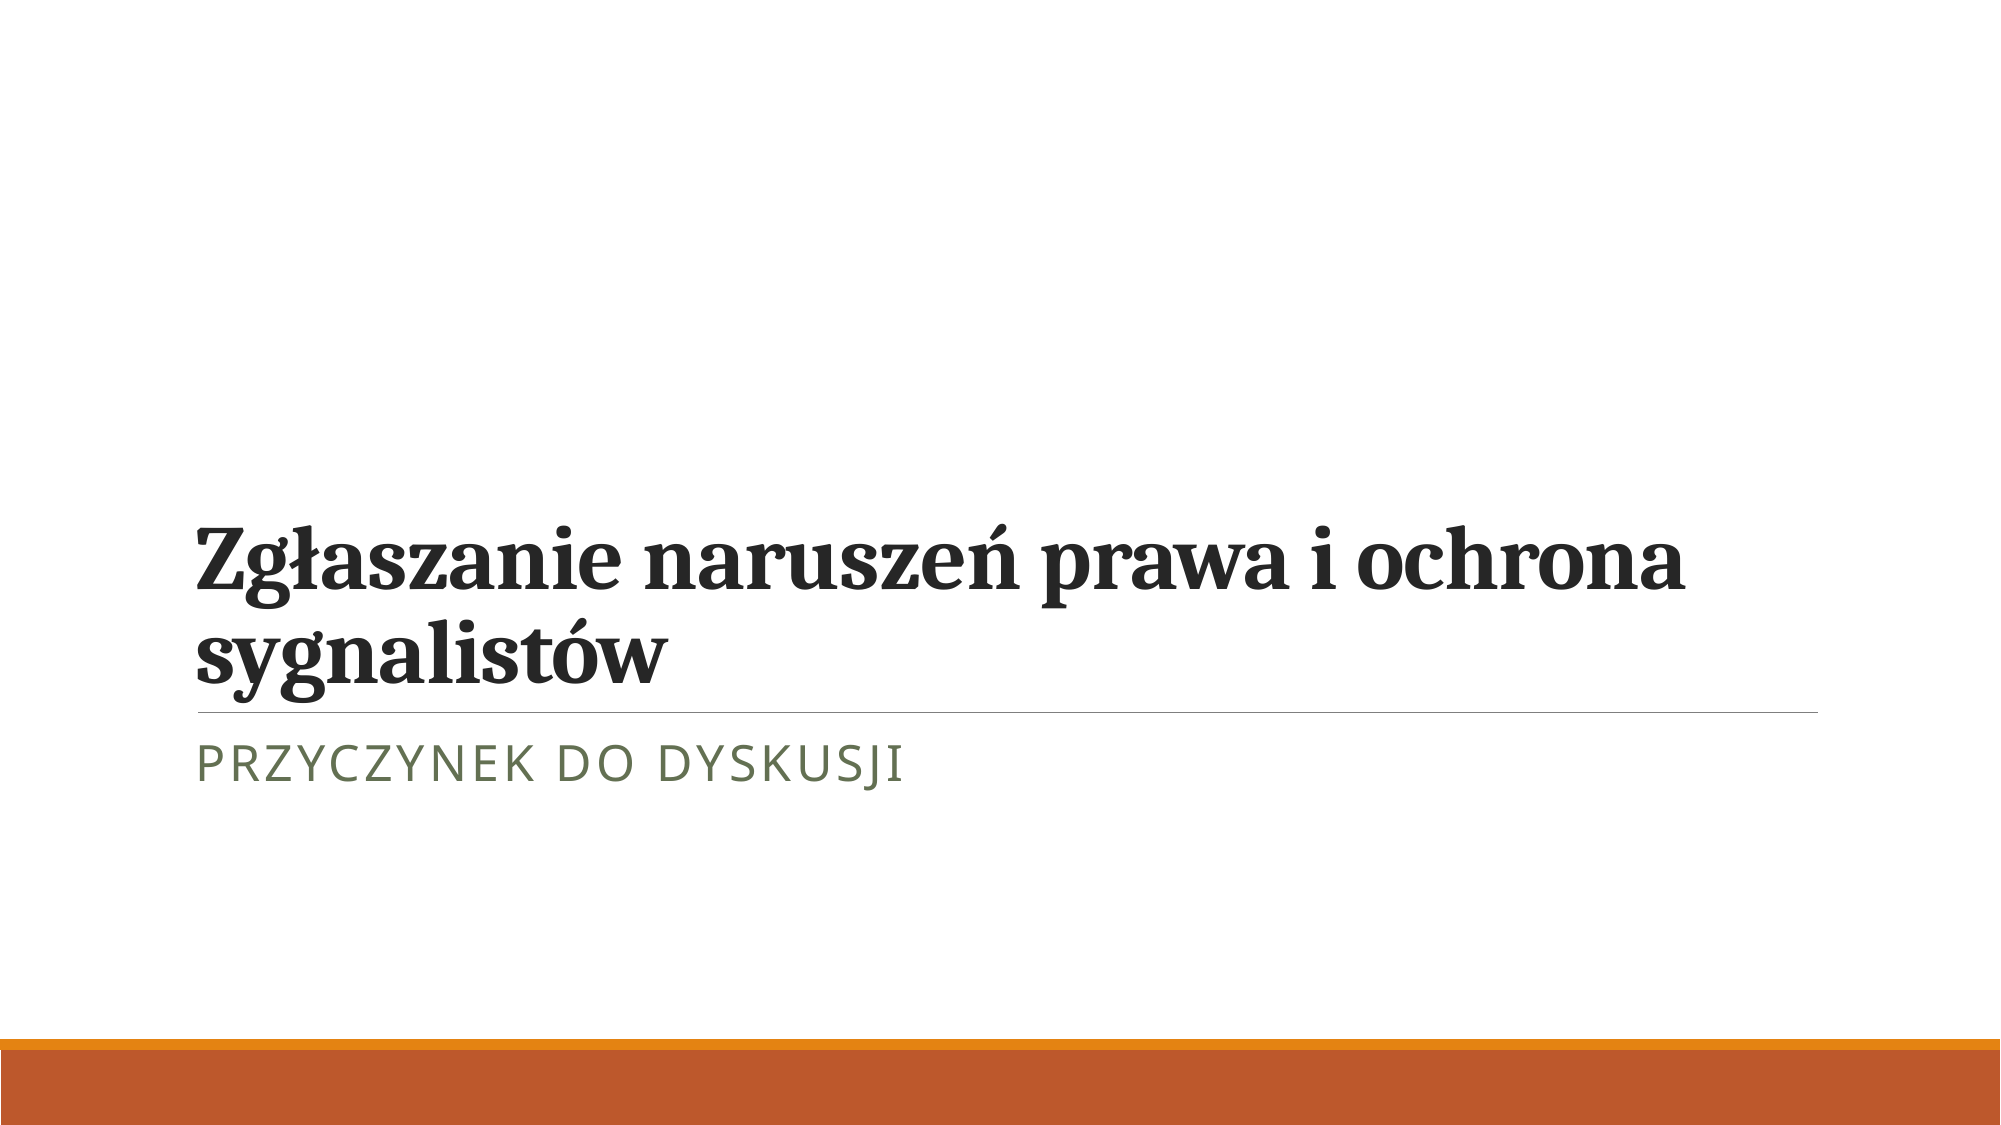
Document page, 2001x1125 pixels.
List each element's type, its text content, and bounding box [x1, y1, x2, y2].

title Zgłaszanie naruszeń prawa i ochrona sygnalistów [180, 124, 1831, 710]
list Przyczynek do dyskusji [180, 730, 1831, 919]
